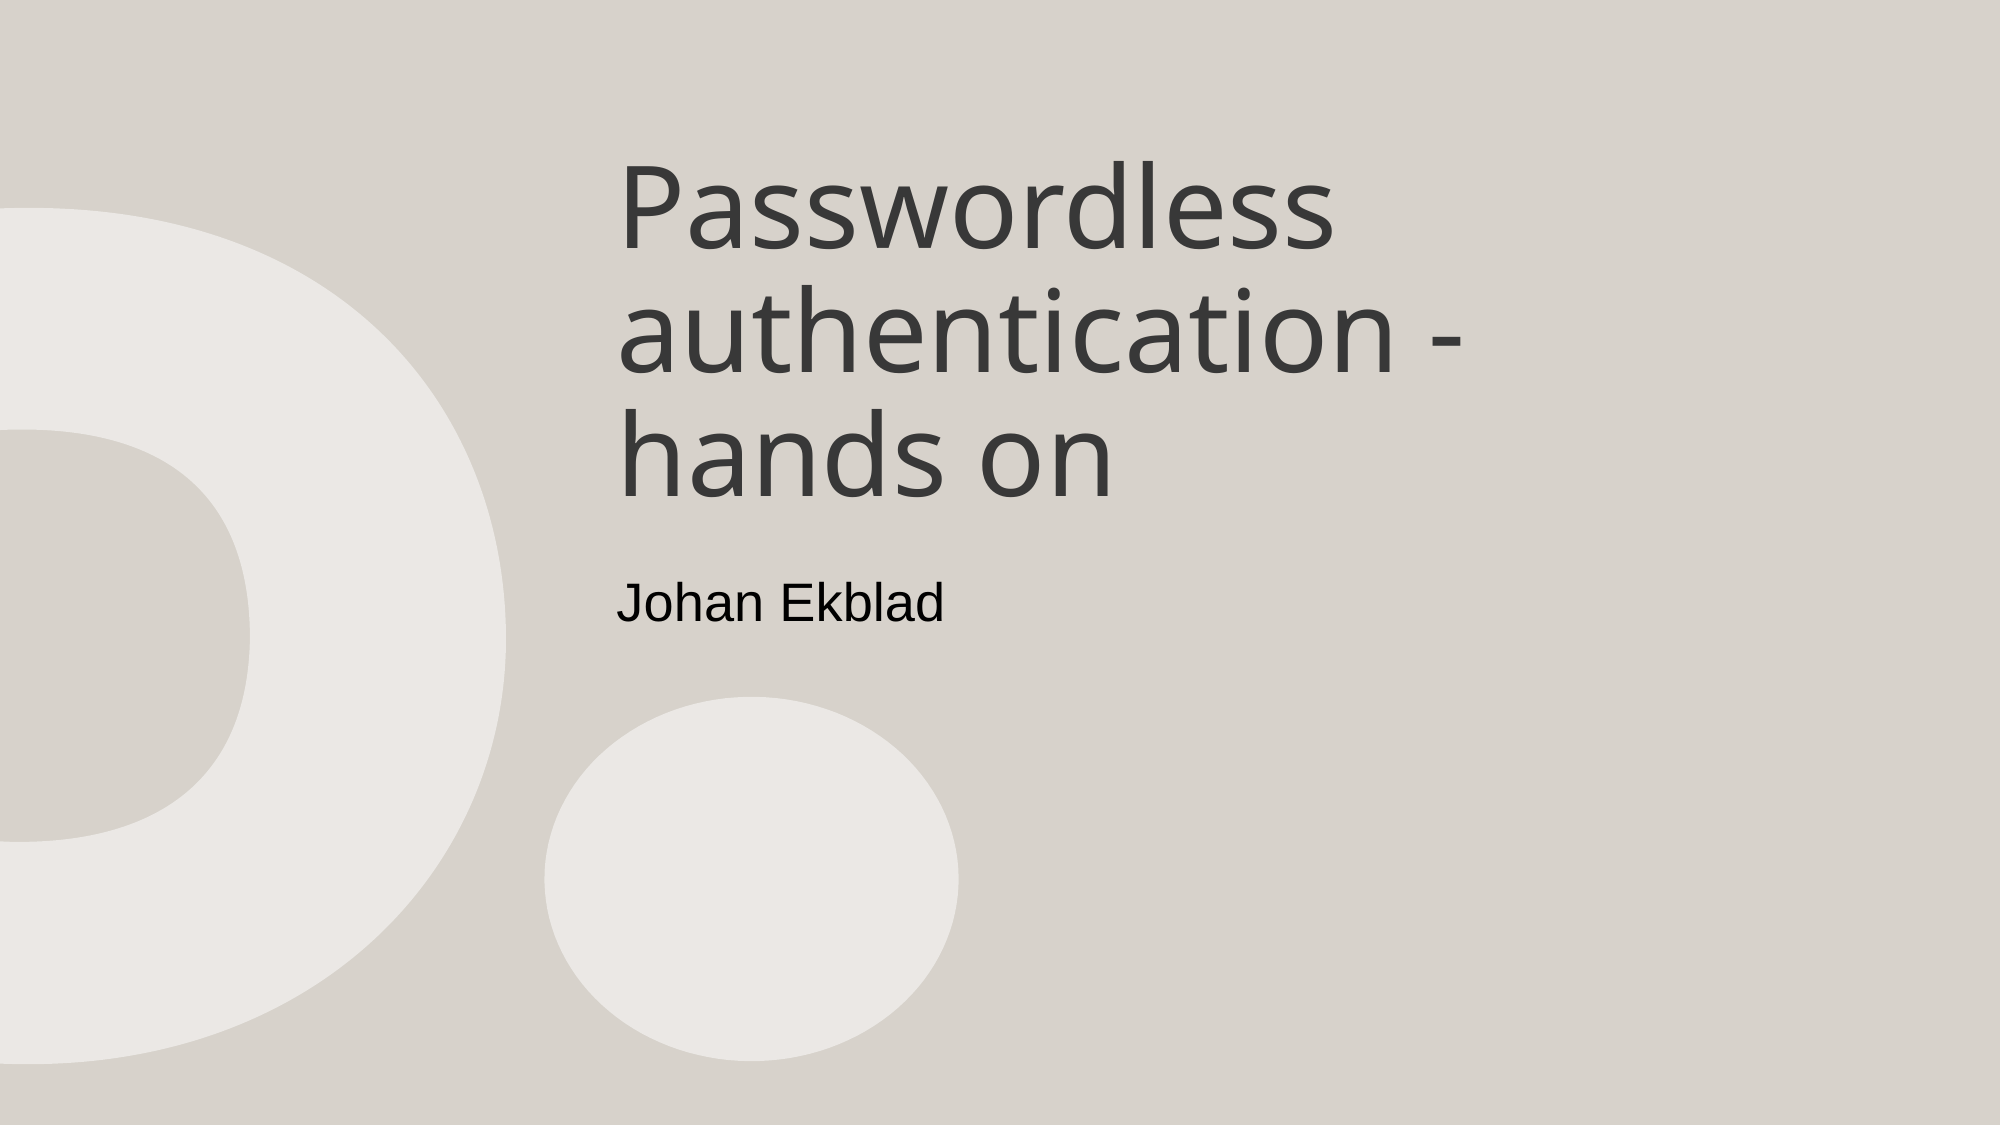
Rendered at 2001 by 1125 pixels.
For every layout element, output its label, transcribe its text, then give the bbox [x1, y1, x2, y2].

title Passwordless authentication - hands on [601, 136, 1845, 529]
subtitle Johan Ekblad [601, 560, 1845, 693]
